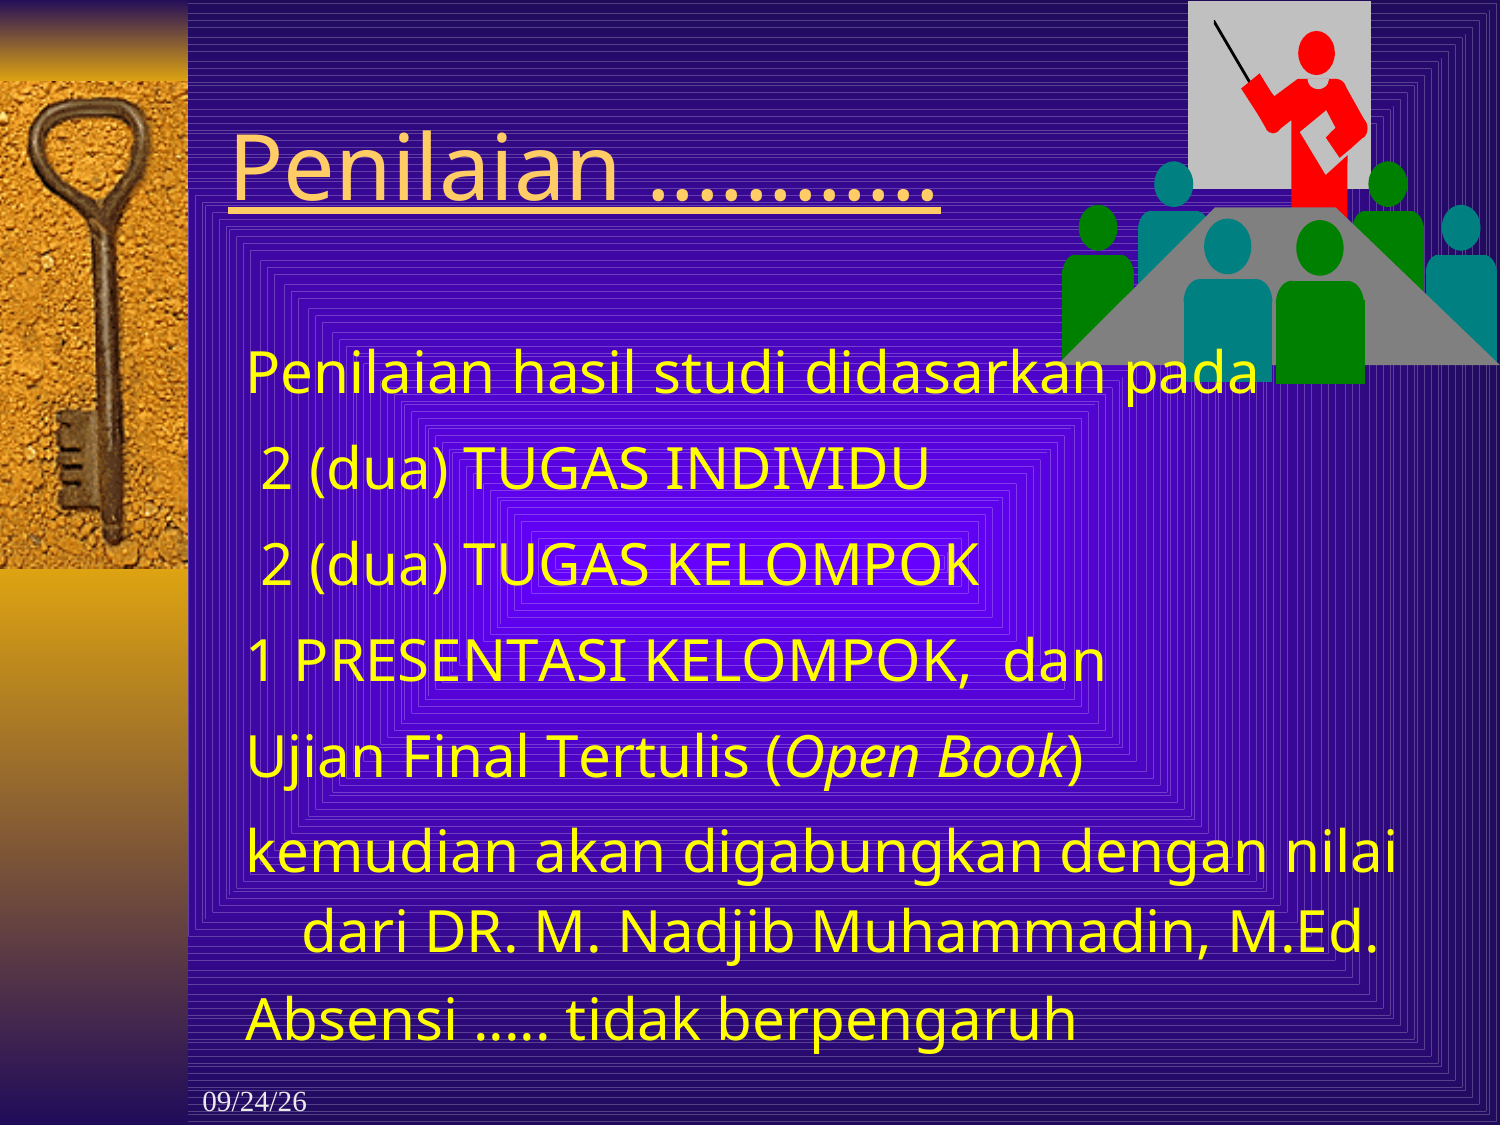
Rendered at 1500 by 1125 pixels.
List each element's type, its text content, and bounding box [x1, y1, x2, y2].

list Penilaian hasil studi didasarkan pada 2 (dua) TUGAS INDIVIDU 2 (dua) TUGAS KELOMPOK 1 PRESENTASI KELOMPOK, dan Ujian Final Tertulis (Open Book) kemudian akan digabungkan dengan nilai dari DR. M. Nadjib Muhammadin, M.Ed. Absensi ..... tidak berpengaruh [230, 323, 1500, 975]
title Penilaian ............ [213, 108, 1057, 235]
picture [1057, 0, 1500, 323]
picture [0, 81, 188, 569]
